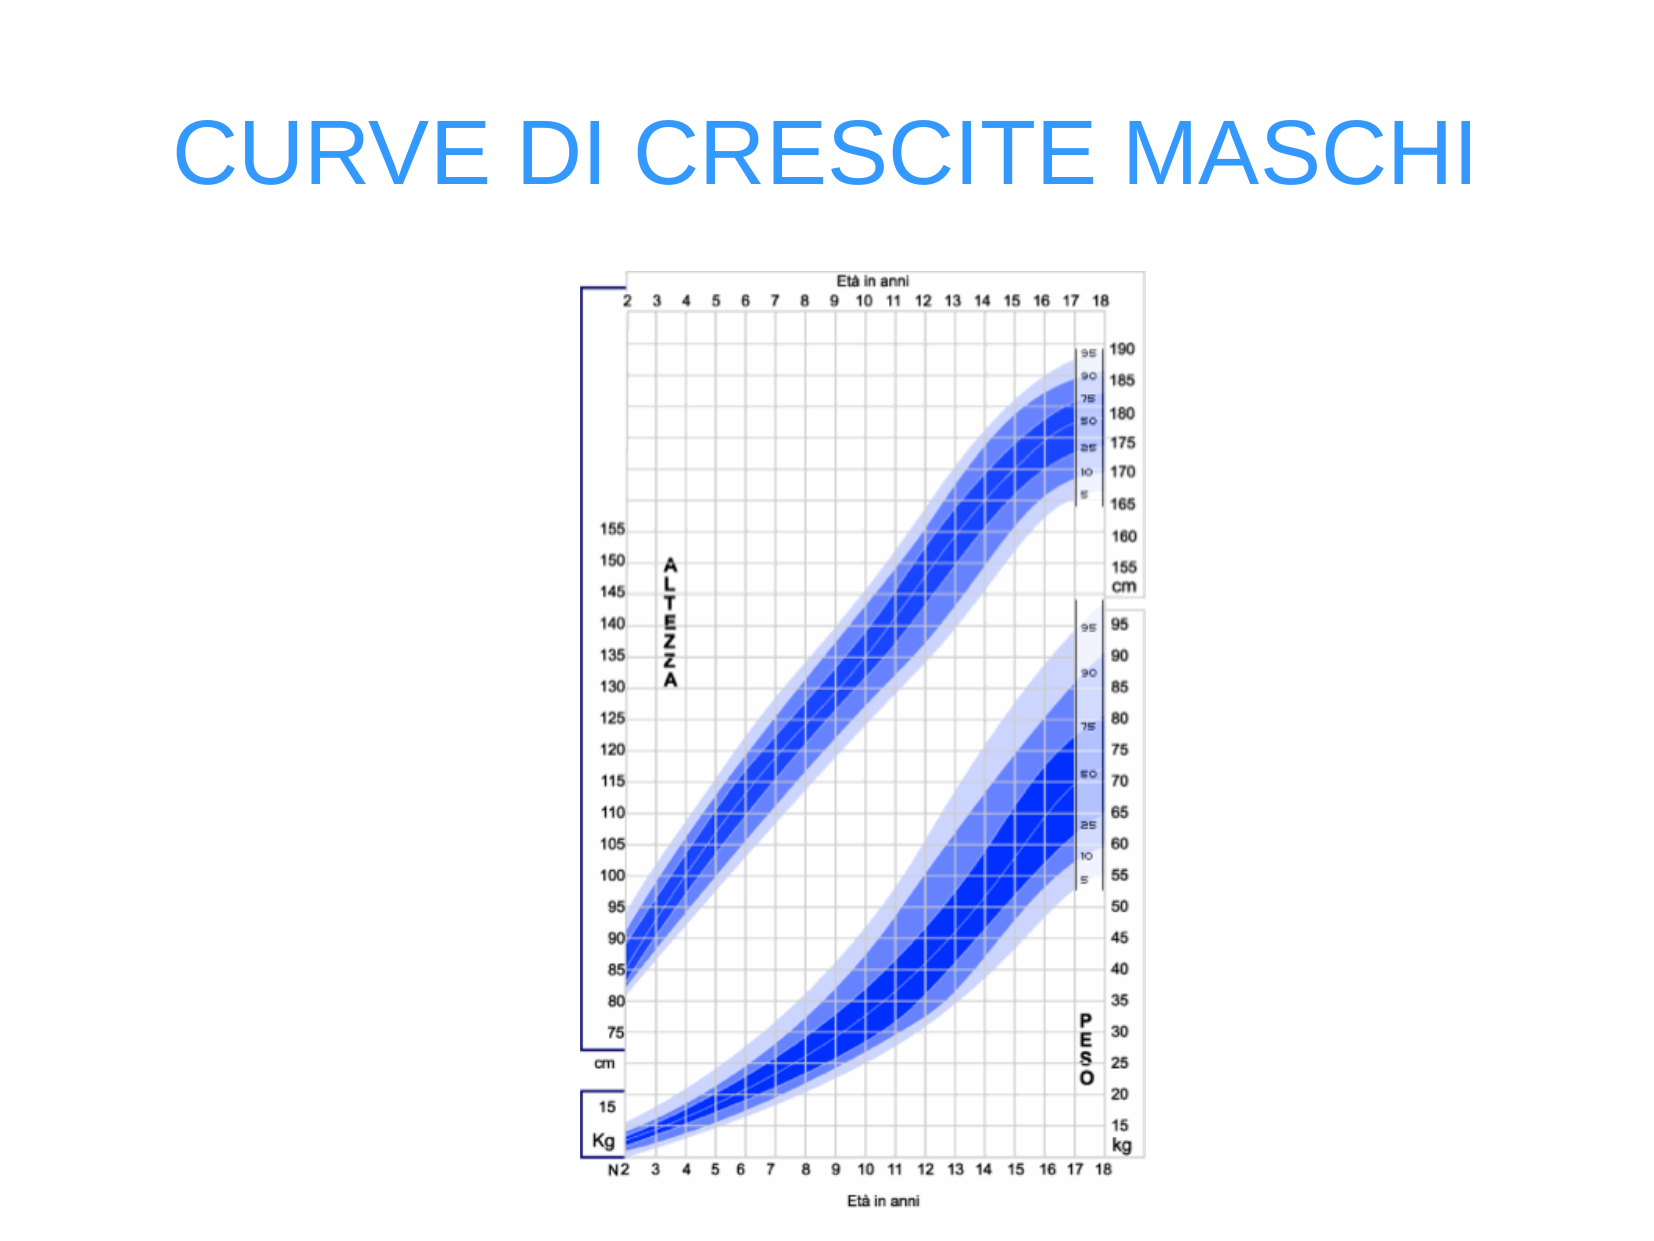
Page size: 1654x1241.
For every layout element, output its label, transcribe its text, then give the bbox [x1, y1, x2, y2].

title CURVE DI CRESCITE MASCHI [82, 49, 1571, 257]
picture [580, 271, 1146, 1211]
